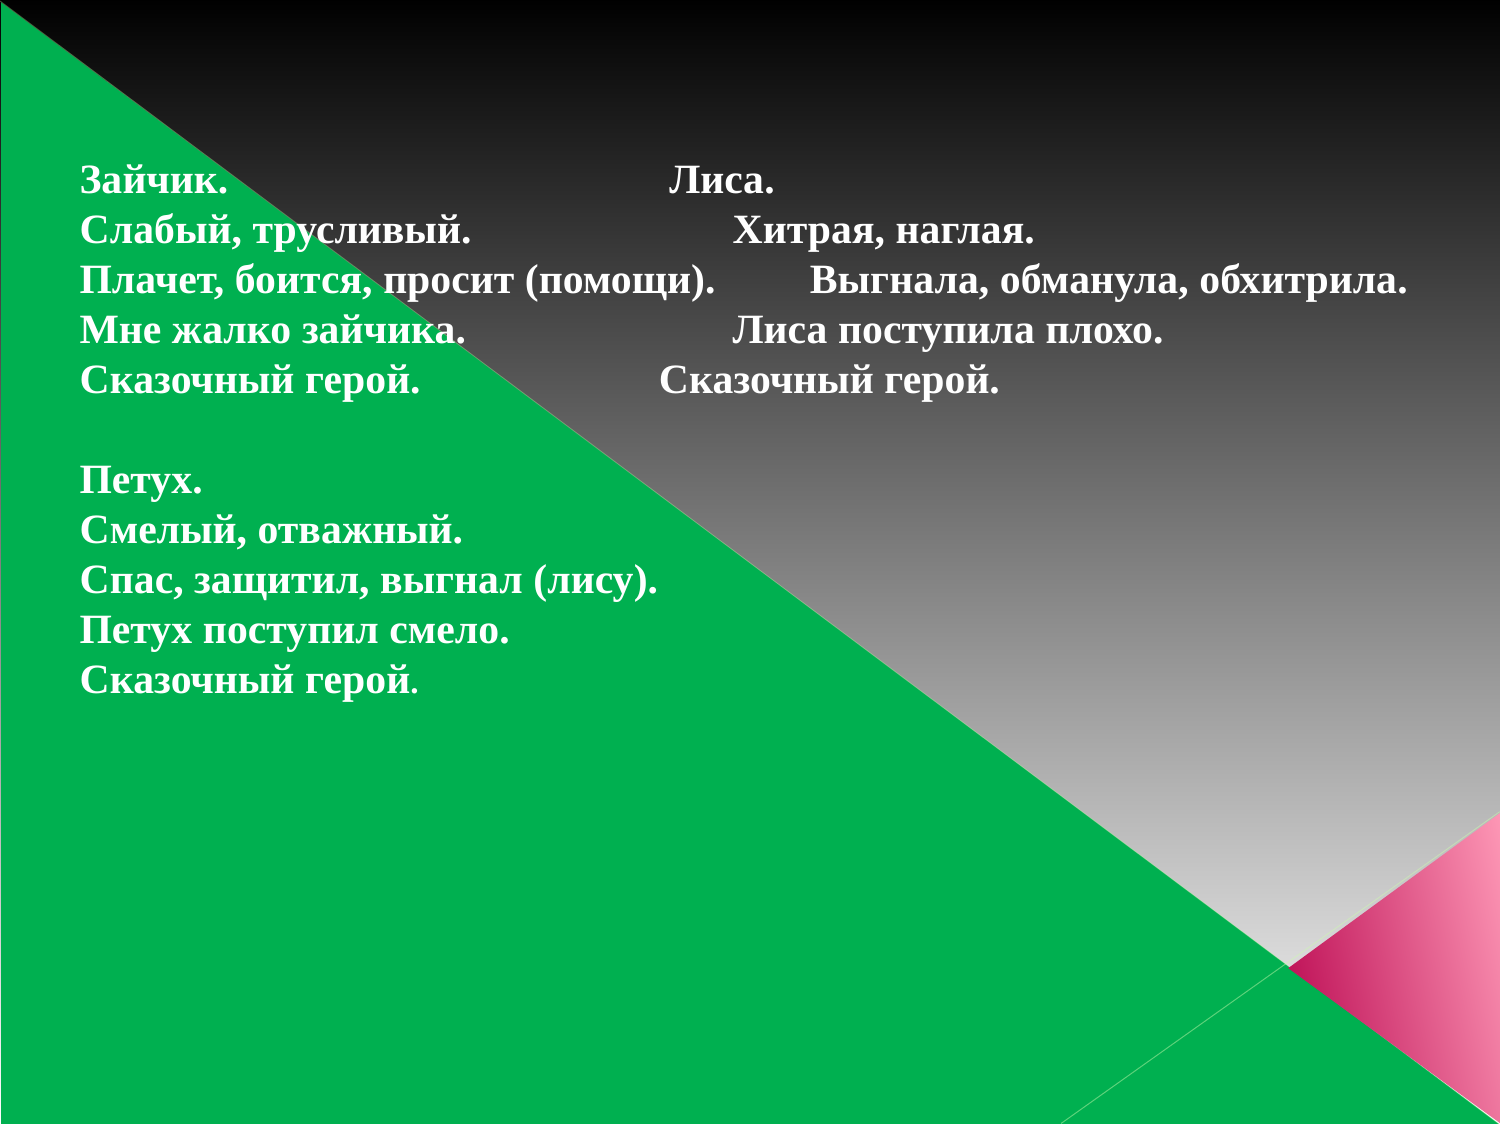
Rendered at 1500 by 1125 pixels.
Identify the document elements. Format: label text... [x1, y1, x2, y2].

text_box Зайчик. Лиса. Слабый, трусливый. Хитрая, наглая. Плачет, боится, просит (помощи). Выгнала, обманула, обхитрила. Мне жалко зайчика. Лиса поступила плохо. Сказочный герой. Сказочный герой. Петух. Смелый, отважный. Спас, защитил, выгнал (лису). Петух поступил смело. Сказочный герой. [64, 54, 1447, 750]
